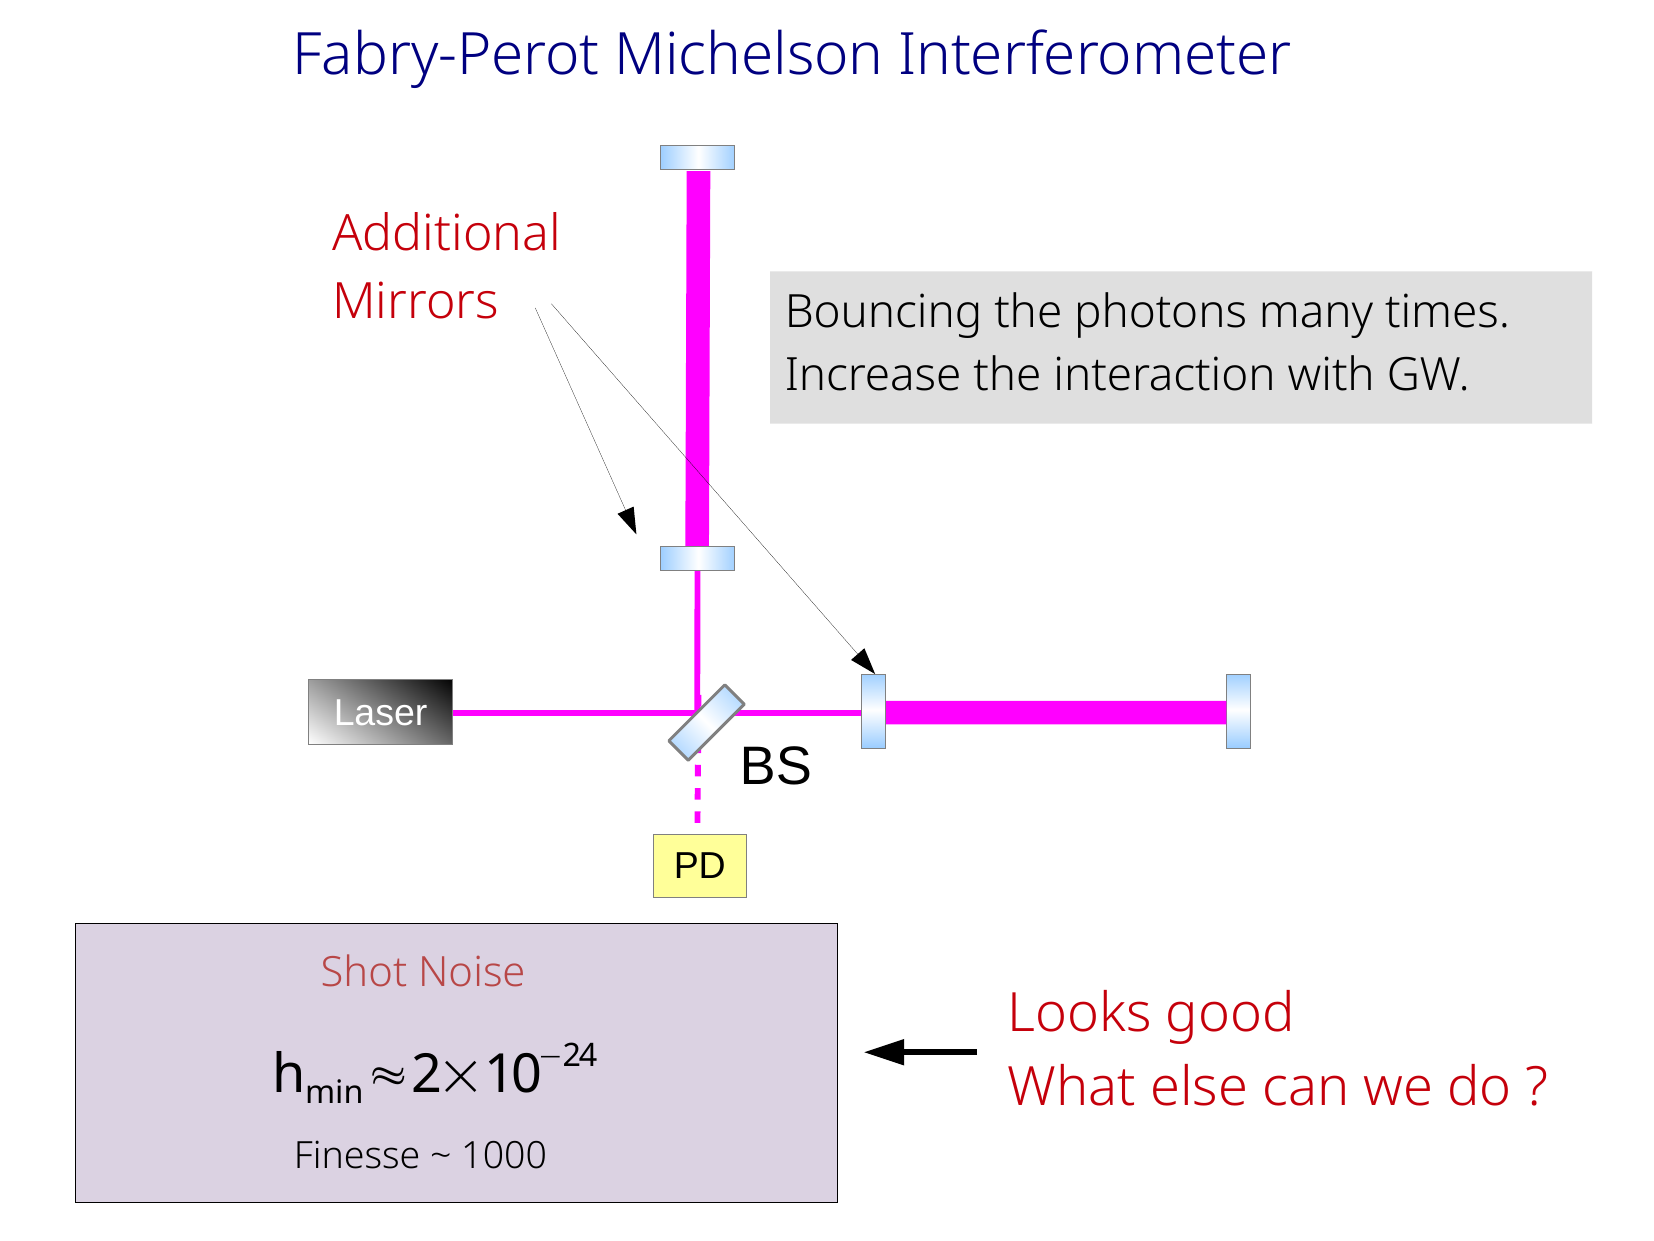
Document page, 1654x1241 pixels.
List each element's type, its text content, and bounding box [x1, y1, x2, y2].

text_box Shot Noise [305, 934, 563, 1012]
text_box [75, 923, 838, 1203]
text_box PD [653, 834, 747, 898]
text_box [660, 546, 735, 571]
text_box BS [724, 727, 840, 804]
text_box Additional Mirrors [317, 189, 639, 355]
text_box [1226, 674, 1251, 749]
text_box Bouncing the photons many times. Increase the interaction with GW. [770, 271, 1593, 424]
text_box [861, 674, 886, 749]
text_box Finesse ~ 1000 [279, 1120, 594, 1192]
text_box [668, 684, 745, 761]
text_box Looks good What else can we do ? [993, 966, 1633, 1145]
text_box Fabry-Perot Michelson Interferometer [277, 5, 1410, 108]
text_box Laser [308, 679, 453, 745]
text_box [660, 145, 735, 170]
chart [265, 1041, 602, 1112]
